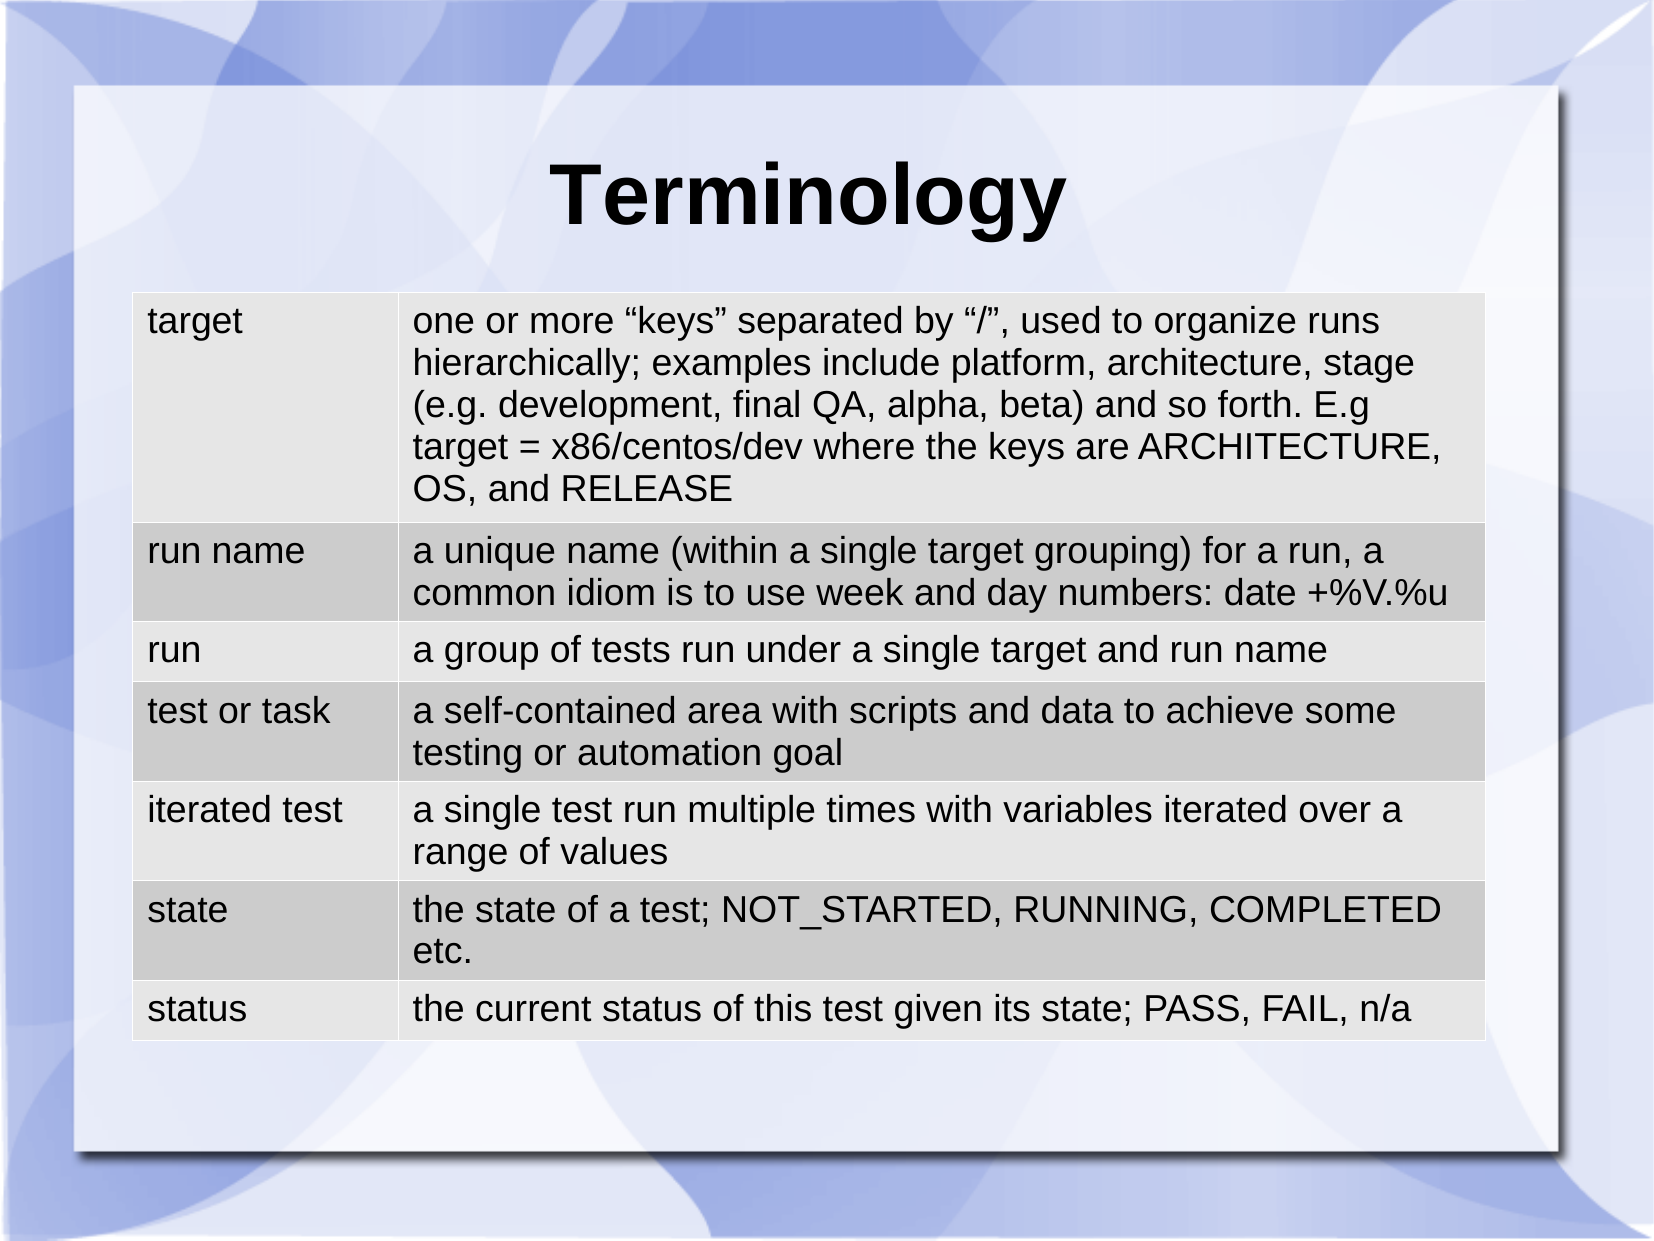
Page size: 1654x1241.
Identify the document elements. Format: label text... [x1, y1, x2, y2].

table_cell a group of tests run under a single target and run name [399, 622, 1485, 681]
table_cell state [133, 881, 398, 980]
table_cell test or task [133, 682, 398, 781]
table_cell a self-contained area with scripts and data to achieve some testing or automation goal [399, 682, 1485, 781]
table_header one or more “keys” separated by “/”, used to organize runs hierarchically; examples include platform, architecture, stage (e.g. development, final QA, alpha, beta) and so forth. E.g target = x86/centos/dev where the keys are ARCHITECTURE, OS, and RELEASE [399, 293, 1485, 522]
table_cell iterated test [133, 782, 398, 880]
title Terminology [82, 90, 1536, 298]
picture [0, 0, 1654, 1241]
table_cell status [133, 981, 398, 1040]
table_cell run name [133, 523, 398, 621]
table_cell a unique name (within a single target grouping) for a run, a common idiom is to use week and day numbers: date +%V.%u [399, 523, 1485, 621]
table_cell a single test run multiple times with variables iterated over a range of values [399, 782, 1485, 880]
table_cell the current status of this test given its state; PASS, FAIL, n/a [399, 981, 1485, 1040]
table_cell the state of a test; NOT_STARTED, RUNNING, COMPLETED etc. [399, 881, 1485, 980]
table_header target [133, 293, 398, 522]
table_cell run [133, 622, 398, 681]
